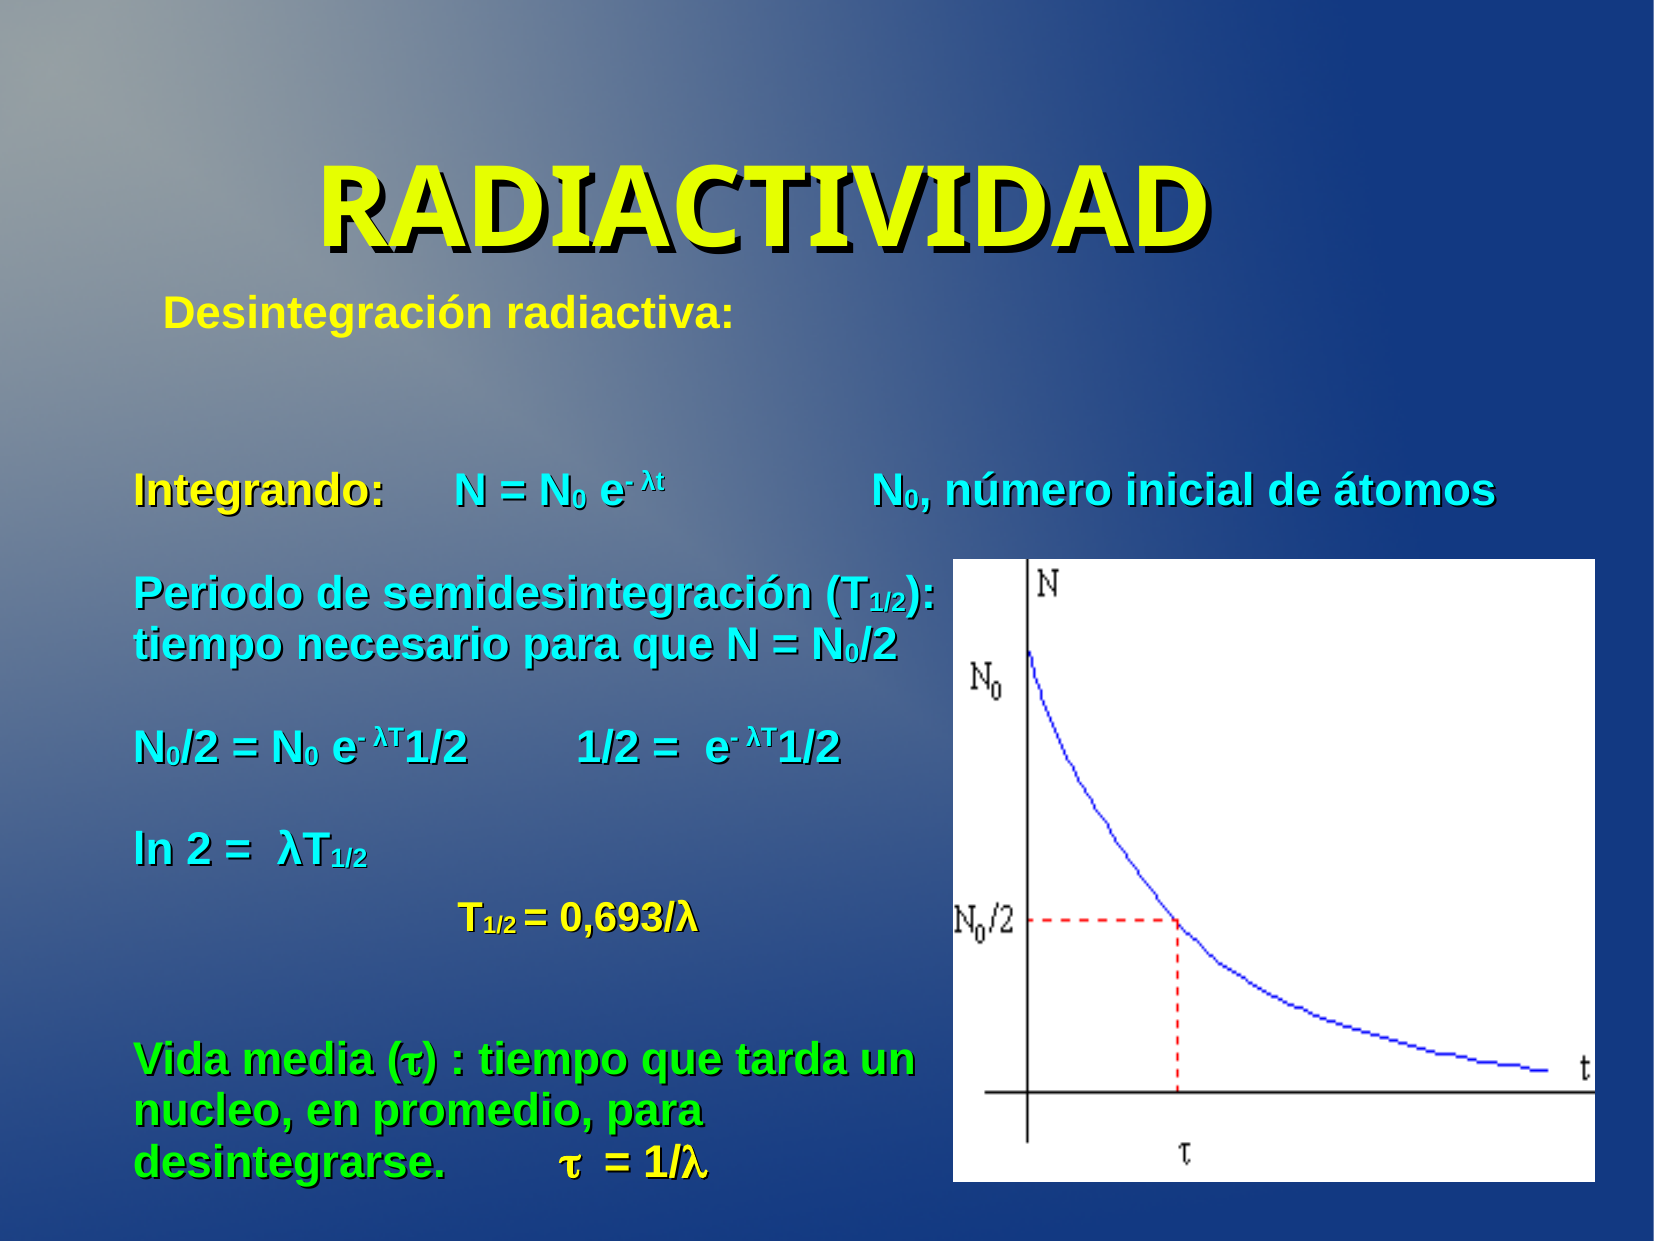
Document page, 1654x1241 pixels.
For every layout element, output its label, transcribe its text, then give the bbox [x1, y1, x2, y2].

text_box Vida media () : tiempo que tarda un nucleo, en promedio, para desintegrarse.  = 1/ [118, 974, 975, 1206]
text_box T1/2 = 0,693/λ [442, 885, 768, 962]
text_box Desintegración radiactiva: [147, 279, 1565, 355]
title RADIACTIVIDAD [88, 108, 1439, 296]
picture [0, 0, 1654, 1241]
text_box Integrando: N = N0 e- λt N0, número inicial de átomos Periodo de semidesintegración (T1/2): tiempo necesario para que N = N0/2 N0/2 = N0 e- λT1/2 1/2 = e- λT1/2 ln 2 = λT1/2 [118, 354, 1536, 974]
